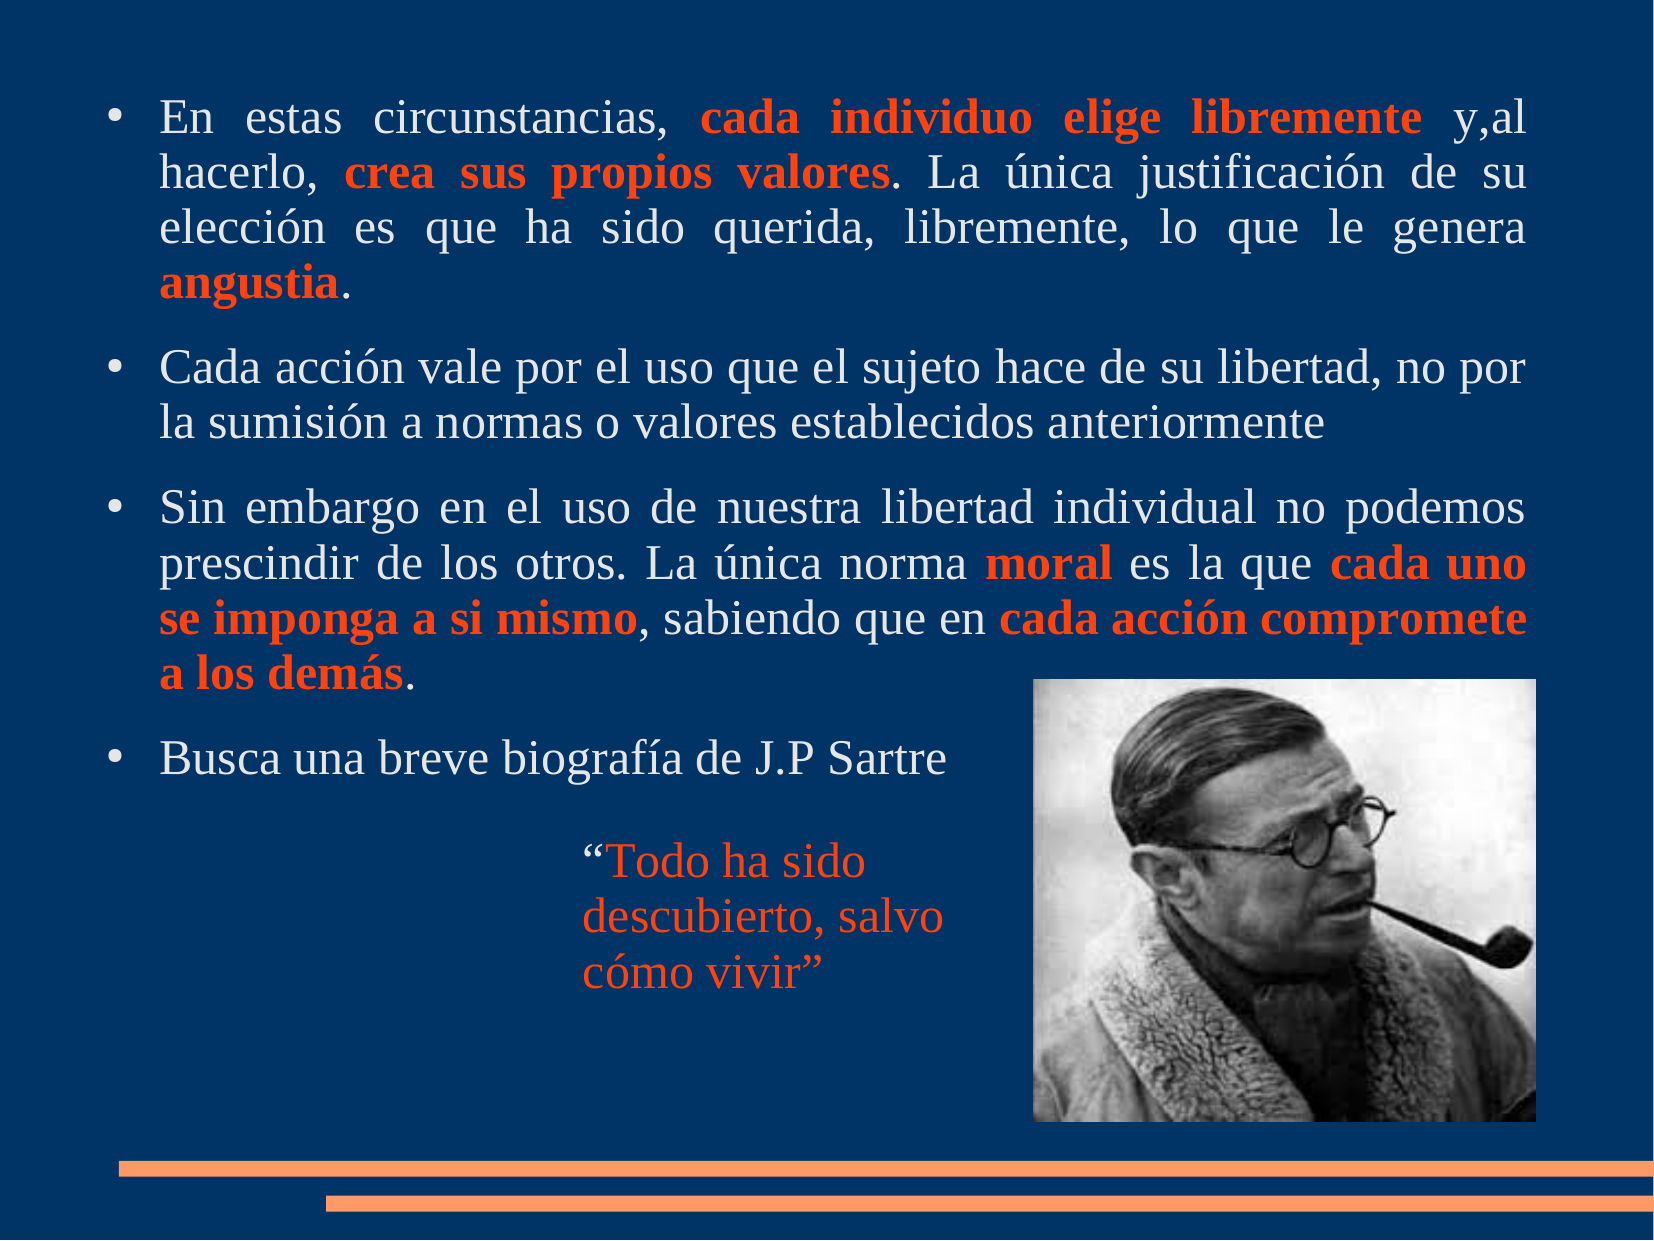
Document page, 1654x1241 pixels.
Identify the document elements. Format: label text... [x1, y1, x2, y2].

picture [1033, 679, 1536, 1123]
list En estas circunstancias, cada individuo elige libremente y,al hacerlo, crea sus propios valores. La única justificación de su elección es que ha sido querida, libremente, lo que le genera angustia. Cada acción vale por el uso que el sujeto hace de su libertad, no por la sumisión a normas o valores establecidos anteriormente Sin embargo en el uso de nuestra libertad individual no podemos prescindir de los otros. La única norma moral es la que cada uno se imponga a si mismo, sabiendo que en cada acción compromete a los demás. Busca una breve biografía de J.P Sartre [88, 88, 1528, 1152]
text_box “Todo ha sido descubierto, salvo cómo vivir” [511, 833, 1014, 1174]
